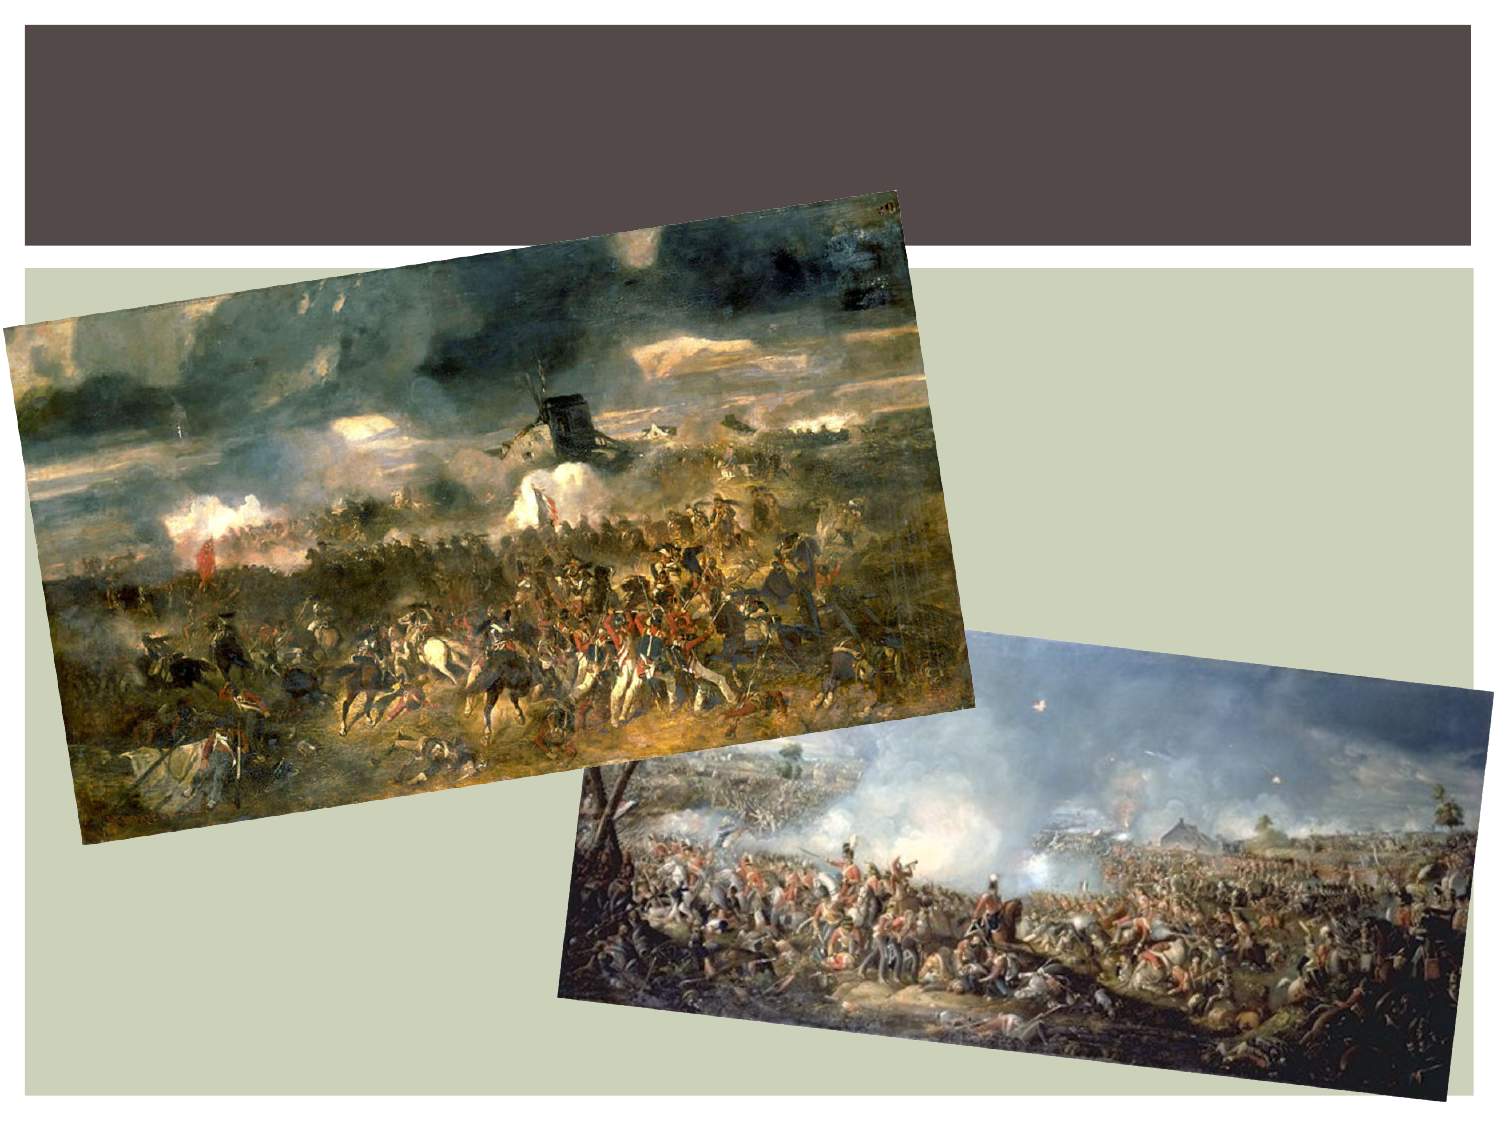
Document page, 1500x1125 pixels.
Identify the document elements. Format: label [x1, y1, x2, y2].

picture [2, 189, 1494, 1102]
